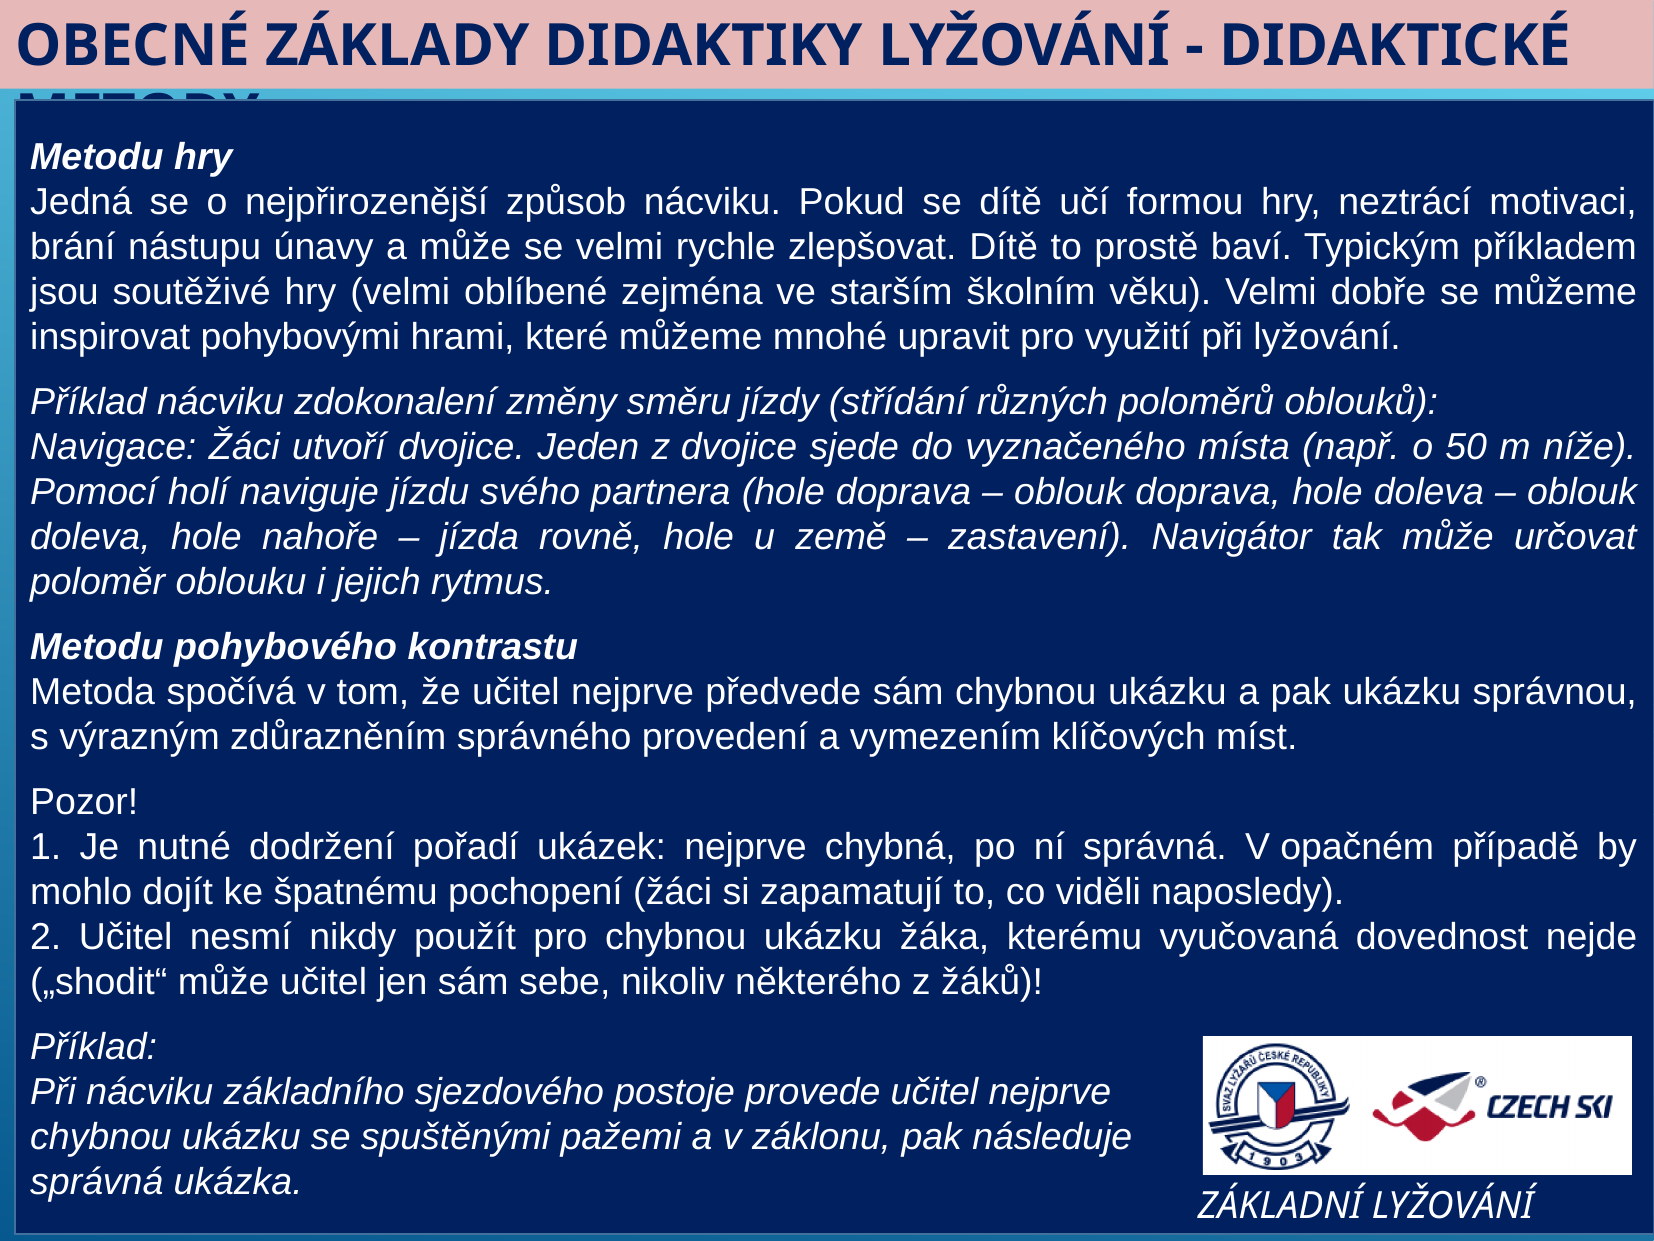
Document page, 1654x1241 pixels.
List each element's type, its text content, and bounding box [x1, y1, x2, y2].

title Obecné základy didaktiky lyžování - didaktické metody [0, 0, 1654, 89]
text_box Metodu hry Jedná se o nejpřirozenější způsob nácviku. Pokud se dítě učí formou hry, neztrácí motivaci, brání nástupu únavy a může se velmi rychle zlepšovat. Dítě to prostě baví. Typickým příkladem jsou soutěživé hry (velmi oblíbené zejména ve starším školním věku). Velmi dobře se můžeme inspirovat pohybovými hrami, které můžeme mnohé upravit pro využití při lyžování. Příklad nácviku zdokonalení změny směru jízdy (střídání různých poloměrů oblouků): Navigace: Žáci utvoří dvojice. Jeden z dvojice sjede do vyznačeného místa (např. o 50 m níže). Pomocí holí naviguje jízdu svého partnera (hole doprava – oblouk doprava, hole doleva – oblouk doleva, hole nahoře – jízda rovně, hole u země – zastavení). Navigátor tak může určovat poloměr oblouku i jejich rytmus. Metodu pohybového kontrastu Metoda spočívá v tom, že učitel nejprve předvede sám chybnou ukázku a pak ukázku správnou, s výrazným zdůrazněním správného provedení a vymezením klíčových míst. Pozor! 1. Je nutné dodržení pořadí ukázek: nejprve chybná, po ní správná. V opačném případě by mohlo dojít ke špatnému pochopení (žáci si zapamatují to, co viděli naposledy). 2. Učitel nesmí nikdy použít pro chybnou ukázku žáka, kterému vyučovaná dovednost nejde („shodit“ může učitel jen sám sebe, nikoliv některého z žáků)! Příklad: Při nácviku základního sjezdového postoje provede učitel nejprve chybnou ukázku se spuštěnými pažemi a v záklonu, pak následuje správná ukázka. [15, 100, 1654, 1234]
text_box ZÁKLADNÍ LYŽOVÁNÍ [1182, 1173, 1644, 1235]
picture [1202, 1036, 1632, 1173]
